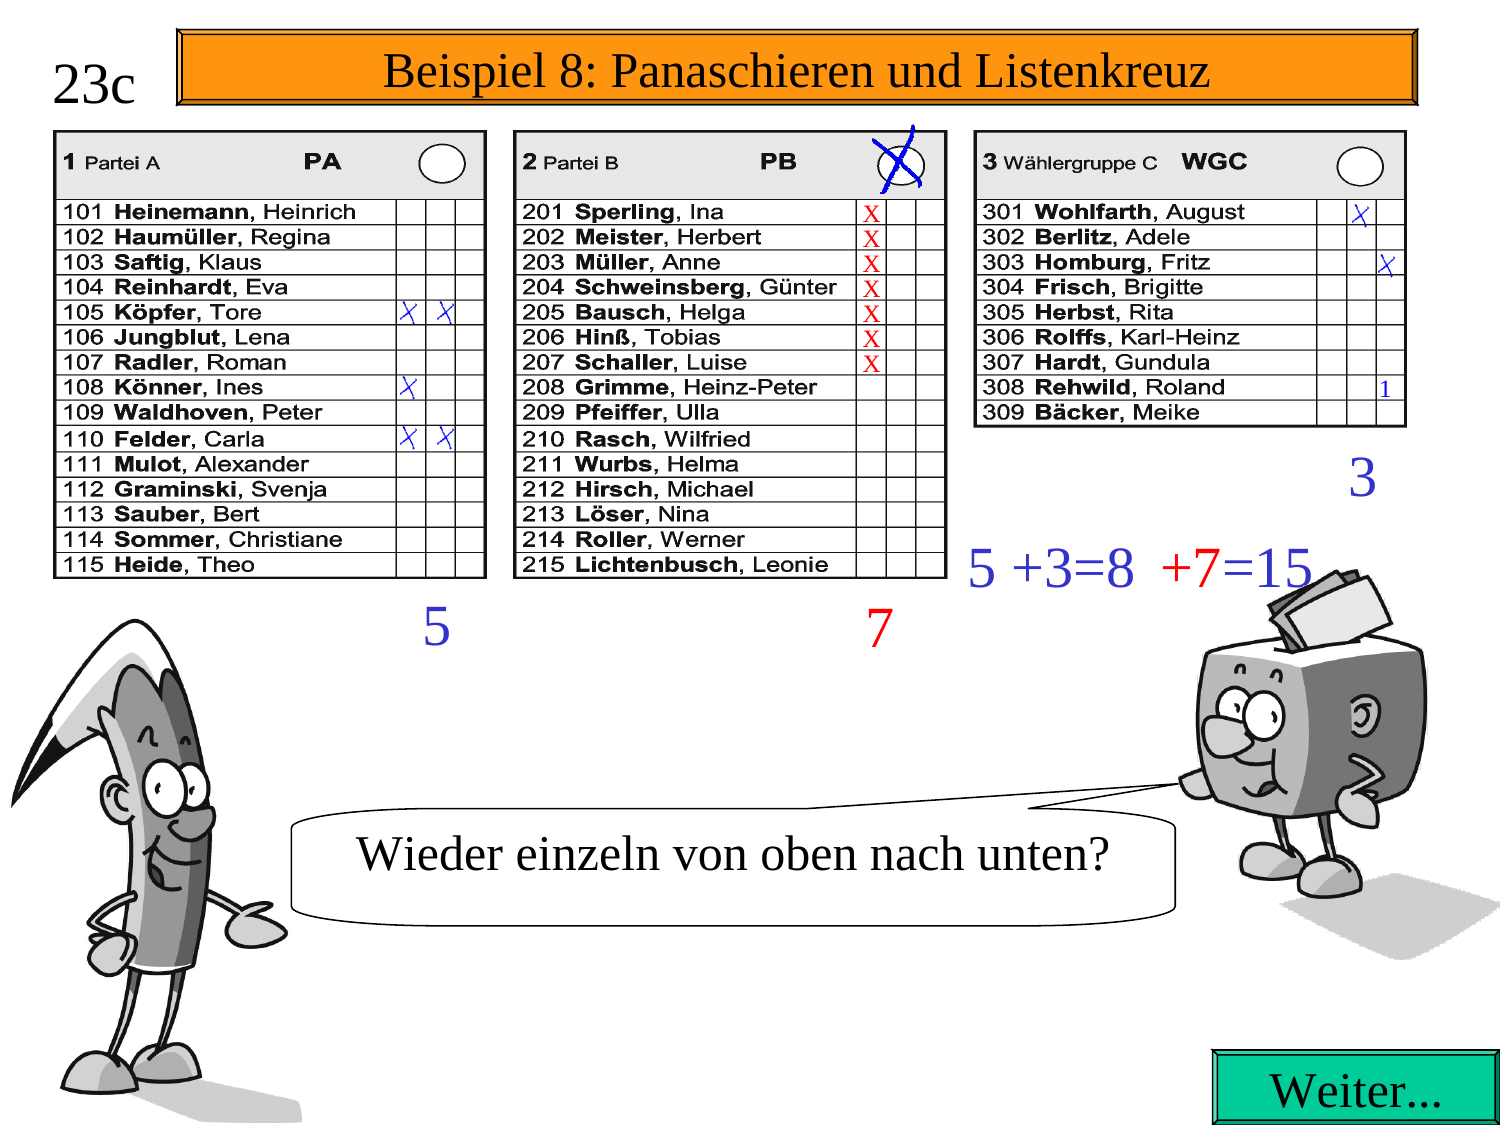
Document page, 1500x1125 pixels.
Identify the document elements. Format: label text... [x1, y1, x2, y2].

text_box 5 [407, 579, 508, 655]
text_box 3 [1333, 430, 1434, 506]
text_box Wieder einzeln von oben nach unten? [291, 784, 1171, 926]
text_box X [847, 264, 898, 289]
text_box X [847, 239, 898, 264]
text_box X [847, 228, 898, 239]
text_box 5 +3=8 [953, 521, 1154, 597]
text_box X [847, 289, 898, 314]
text_box 23c [37, 37, 160, 138]
text_box 1 [1364, 364, 1427, 428]
picture [53, 122, 1500, 960]
text_box X [847, 189, 898, 228]
picture [4, 606, 302, 1123]
text_box Weiter... [1218, 1055, 1495, 1120]
text_box Beispiel 8: Panaschieren und Listenkreuz [183, 35, 1412, 99]
text_box 7 [850, 581, 951, 657]
text_box X [847, 314, 898, 339]
text_box X [847, 339, 898, 378]
text_box +7=15 [1154, 521, 1333, 597]
